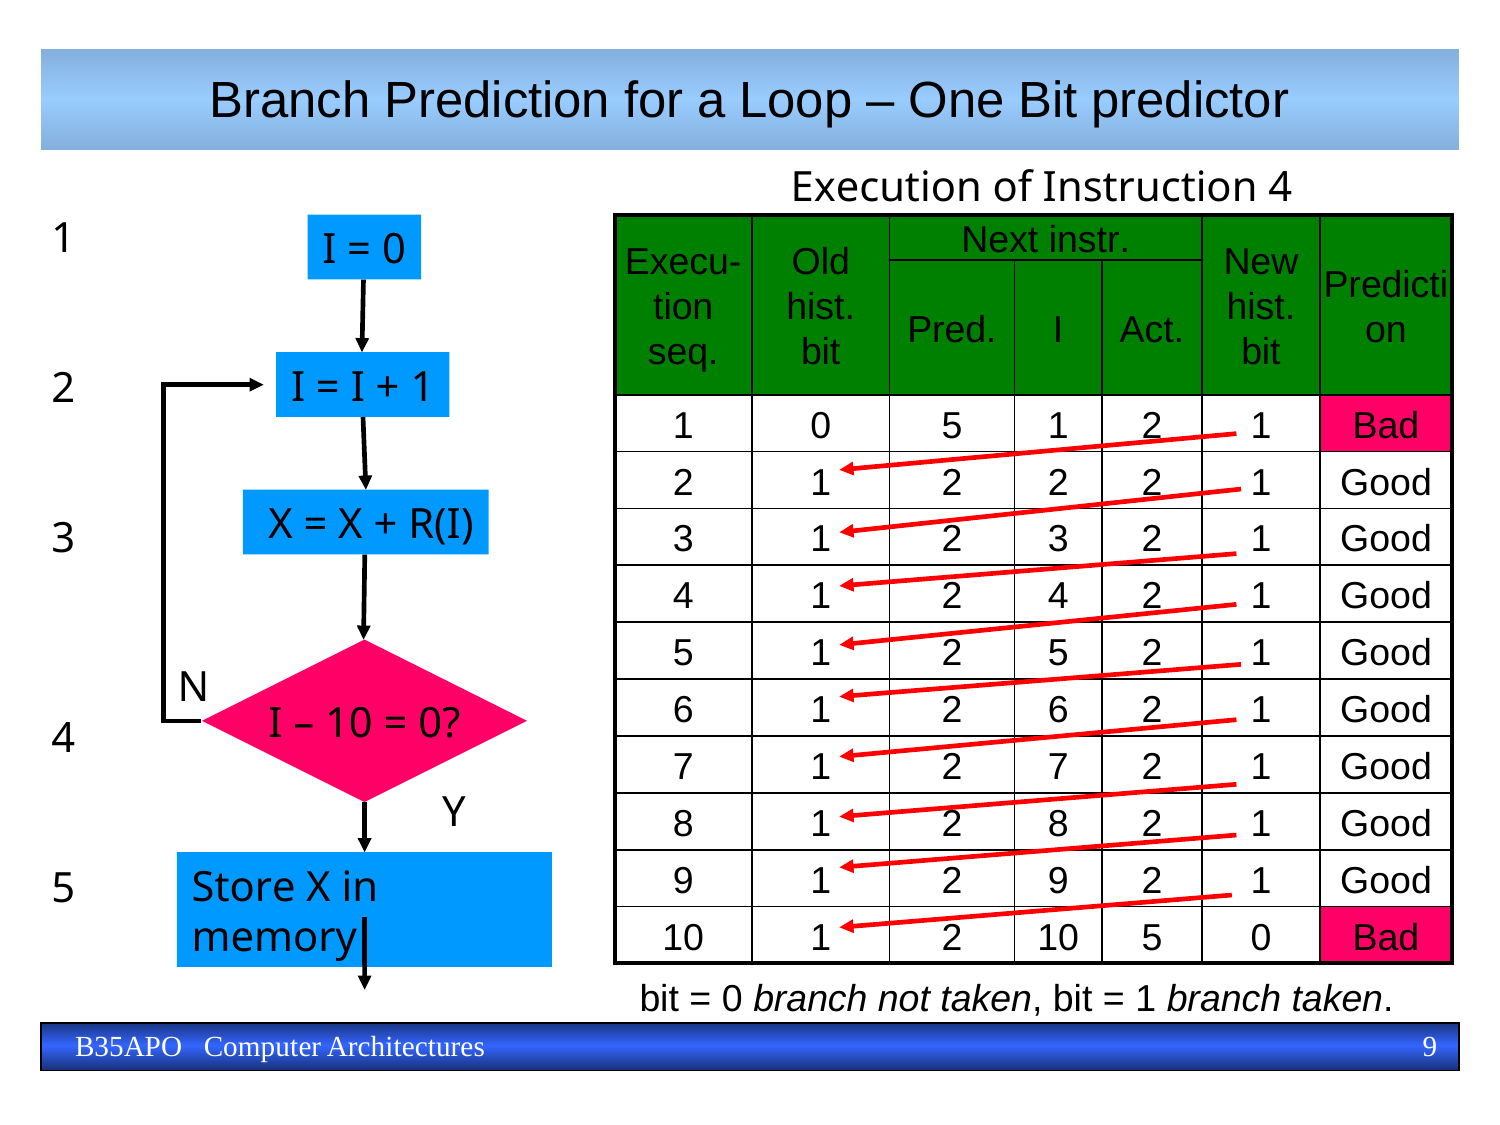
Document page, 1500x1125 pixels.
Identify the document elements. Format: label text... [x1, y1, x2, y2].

table_cell 1 [753, 737, 889, 792]
table_cell 0 [753, 396, 889, 451]
table_cell 2 [890, 794, 1014, 810]
table_cell 2 [890, 856, 1014, 906]
table_cell 1 [753, 907, 889, 961]
table_cell 2 [1103, 623, 1201, 673]
table_cell 2 [890, 680, 1004, 690]
table_cell 2 [890, 516, 1014, 564]
table_cell 1 [1203, 396, 1319, 451]
table_cell 2 [890, 907, 1014, 920]
table_cell Good [1321, 851, 1450, 906]
table_cell 2 [1140, 901, 1201, 906]
table_cell 1 [1203, 737, 1319, 792]
table_cell Good [1321, 623, 1450, 678]
table_cell 2 [890, 623, 1014, 637]
table_cell 2 [1103, 440, 1201, 451]
table_cell 2 [617, 452, 751, 508]
table_cell 2 [890, 916, 1014, 961]
table_header New hist. bit [1203, 217, 1319, 394]
table_cell 2 [1108, 726, 1201, 735]
table_cell 1 [1203, 680, 1319, 735]
table_cell 2 [1151, 559, 1201, 564]
table_cell 10 [617, 907, 751, 961]
table_cell 2 [890, 851, 999, 860]
table_cell 6 [1015, 680, 1101, 735]
table_cell 9 [617, 851, 751, 906]
table_cell 4 [1015, 568, 1101, 621]
table_cell 1 [753, 851, 889, 906]
table_cell 2 [890, 630, 1014, 678]
table_header Execu-tion seq. [617, 217, 751, 394]
table_cell 2 [1103, 496, 1201, 508]
table_cell 2 [1103, 851, 1201, 903]
table_cell 1 [1203, 452, 1319, 508]
table_cell 1 [1015, 396, 1101, 451]
table_cell 1 [1203, 851, 1319, 906]
table_cell 1 [617, 396, 751, 451]
table_cell Act. [1103, 261, 1201, 394]
table_cell 5 [890, 396, 1014, 451]
table_cell 5 [617, 623, 751, 678]
table_cell 1 [1203, 623, 1319, 678]
table_cell Good [1321, 452, 1450, 508]
table_cell 2 [1103, 566, 1201, 615]
title Branch Prediction for a Loop – One Bit predictor [41, 49, 1459, 150]
table_cell 2 [890, 452, 998, 462]
table_cell 6 [617, 680, 751, 735]
table_cell 1 [753, 452, 889, 508]
table_cell 8 [617, 794, 751, 849]
table_cell 0 [1203, 907, 1319, 961]
table_header Prediction [1321, 217, 1450, 394]
table_cell 1 [1203, 794, 1319, 849]
text_box bit = 0 branch not taken, bit = 1 branch taken. [624, 966, 1409, 1027]
table_cell 4 [617, 566, 751, 621]
text_box N [162, 652, 225, 717]
table_cell 2 [1103, 396, 1201, 443]
table_cell 1 [753, 623, 889, 678]
table_cell 2 [890, 566, 1014, 579]
table_cell 9 [1015, 851, 1101, 906]
table_cell 10 [1015, 909, 1101, 961]
table_cell 2 [890, 686, 1014, 735]
text_box Store X in memory [176, 852, 552, 967]
table_cell Pred. [890, 261, 1014, 394]
table_cell 5 [1103, 907, 1201, 961]
table_cell 1 [753, 680, 889, 735]
text_box X = X + R(I) [242, 489, 489, 555]
table_cell 2 [890, 737, 1014, 749]
text_box I = I + 1 [276, 352, 450, 417]
table_cell 2 [1103, 680, 1201, 729]
table_cell Good [1321, 737, 1450, 792]
table_cell 2 [1103, 737, 1201, 792]
text_box Y [427, 777, 481, 842]
text_box I = 0 [307, 214, 422, 280]
table_cell 2 [1113, 671, 1201, 678]
table_cell 1 [753, 794, 889, 849]
text_box I – 10 = 0? [202, 639, 528, 802]
table_cell 2 [890, 457, 1014, 508]
table_cell 2 [890, 743, 1014, 792]
table_cell 1 [753, 509, 889, 564]
text_box Execution of Instruction 4 [775, 152, 1308, 217]
table_cell Good [1321, 794, 1450, 849]
table_cell Bad [1321, 396, 1450, 451]
table_cell 7 [1015, 737, 1101, 792]
table_cell 2 [1103, 794, 1201, 843]
table_cell 2 [890, 509, 1014, 524]
table_cell Bad [1321, 907, 1450, 961]
table_cell Good [1321, 680, 1450, 735]
text_box 1 2 3 4 5 [36, 203, 91, 919]
table_header Old hist. bit [753, 217, 889, 394]
table_cell 3 [1015, 509, 1101, 564]
table_cell 1 [1203, 566, 1319, 621]
table_cell 8 [1015, 798, 1101, 849]
table_cell Good [1321, 566, 1450, 621]
table_cell 8 [1015, 794, 1076, 799]
table_cell 2 [1103, 452, 1201, 501]
table_cell 1 [1203, 509, 1319, 564]
table_cell Good [1321, 509, 1450, 564]
table_cell 2 [890, 575, 1014, 621]
table_cell 5 [1015, 623, 1101, 678]
table_cell 2 [1106, 841, 1201, 849]
table_cell 1 [753, 566, 889, 621]
table_header Next instr. [890, 217, 1201, 259]
table_cell I [1015, 261, 1101, 394]
table_cell 7 [617, 737, 751, 792]
table_cell 3 [617, 509, 751, 564]
table_cell 2 [890, 805, 1014, 849]
table_cell 2 [1107, 611, 1201, 621]
table_cell 2 [1015, 452, 1101, 508]
table_cell 2 [1103, 509, 1201, 562]
